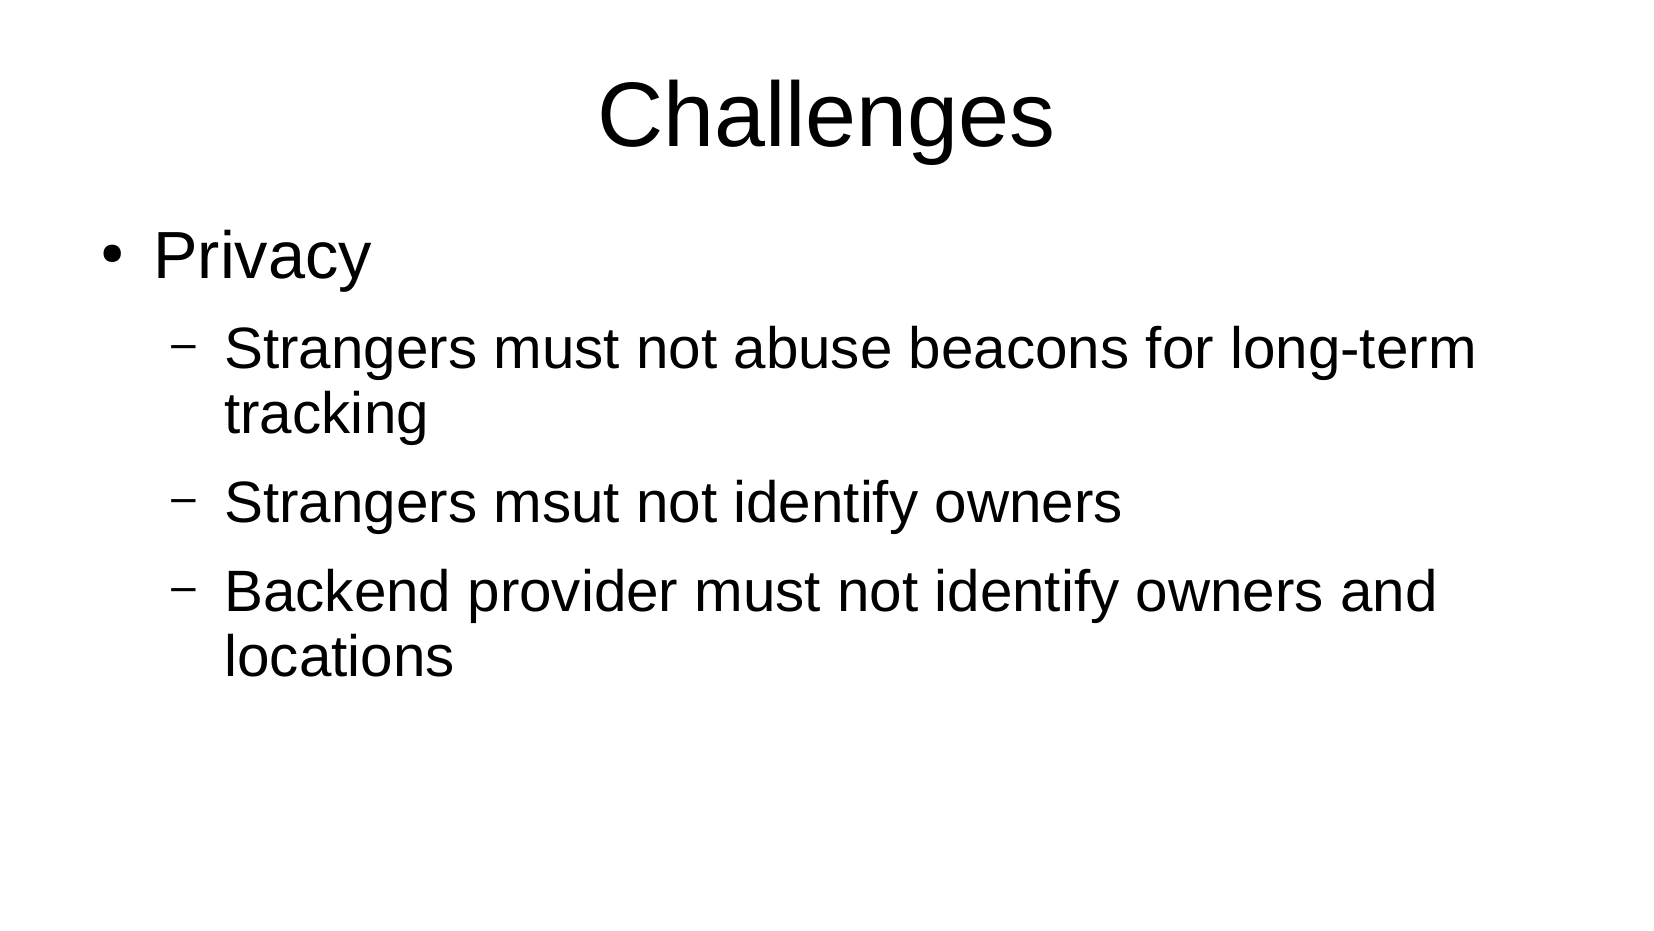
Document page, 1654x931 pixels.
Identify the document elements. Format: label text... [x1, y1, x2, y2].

title Challenges [82, 37, 1571, 193]
list Privacy Strangers must not abuse beacons for long-term tracking Strangers msut not identify owners Backend provider must not identify owners and locations [82, 217, 1571, 758]
